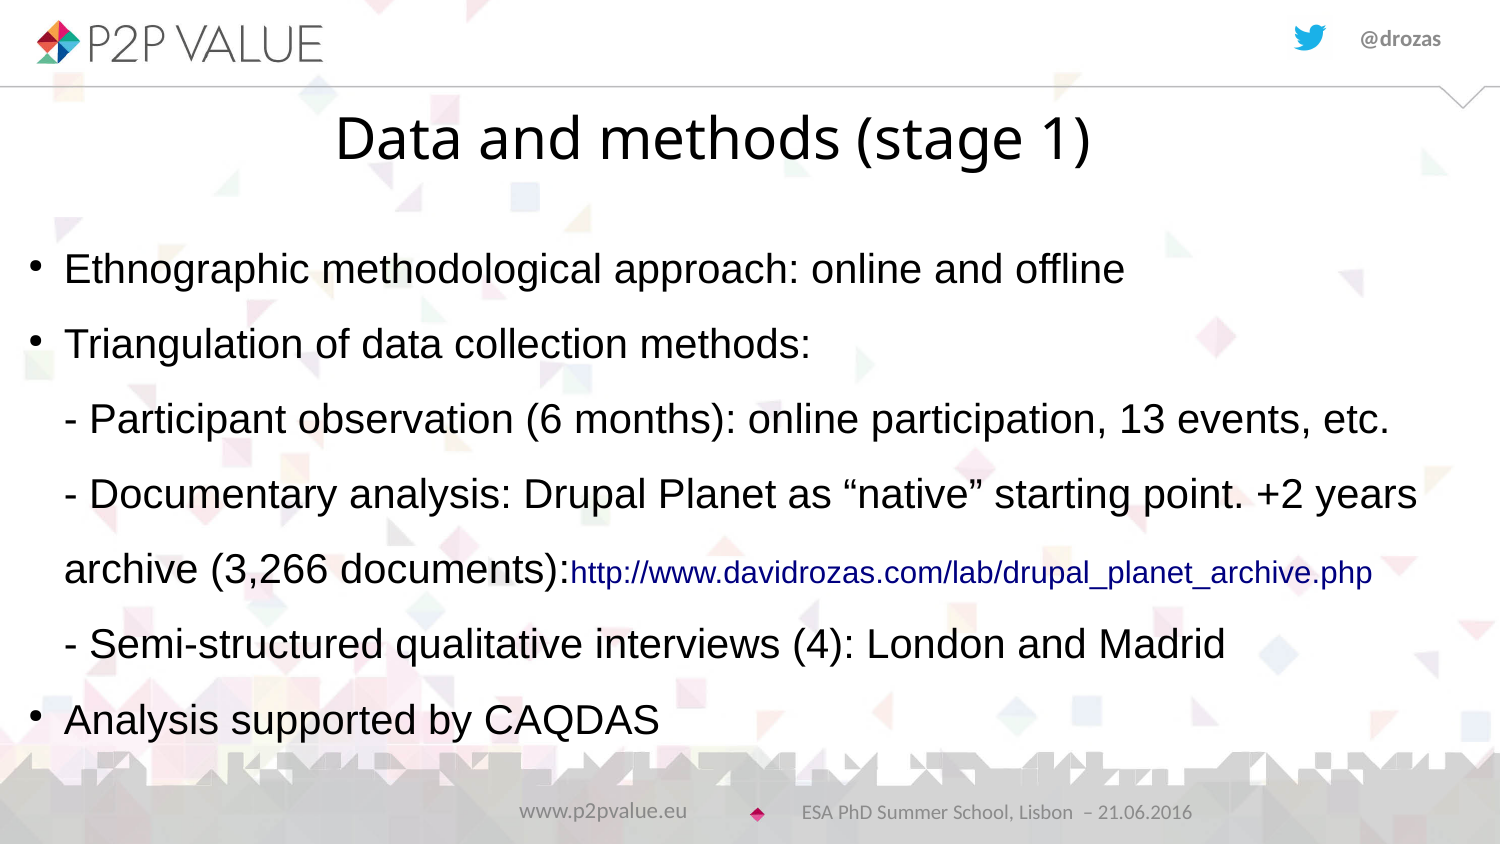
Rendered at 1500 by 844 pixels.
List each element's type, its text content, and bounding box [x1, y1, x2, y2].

text_box @drozas [1333, 15, 1455, 60]
title Data and methods (stage 1) [60, 92, 1366, 181]
picture [0, 0, 1500, 844]
subtitle Ethnographic methodological approach: online and offline Triangulation of data collection methods: - Participant observation (6 months): online participation, 13 events, etc. - Documentary analysis: Drupal Planet as “native” starting point. +2 years archive (3,266 documents):http://www.davidrozas.com/lab/drupal_planet_archive.php - Semi-structured qualitative interviews (4): London and Madrid Analysis supported by CAQDAS [15, 210, 1496, 766]
text_box www.p2pvalue.eu [513, 789, 732, 829]
text_box ESA PhD Summer School, Lisbon – 21.06.2016 [788, 788, 1481, 834]
